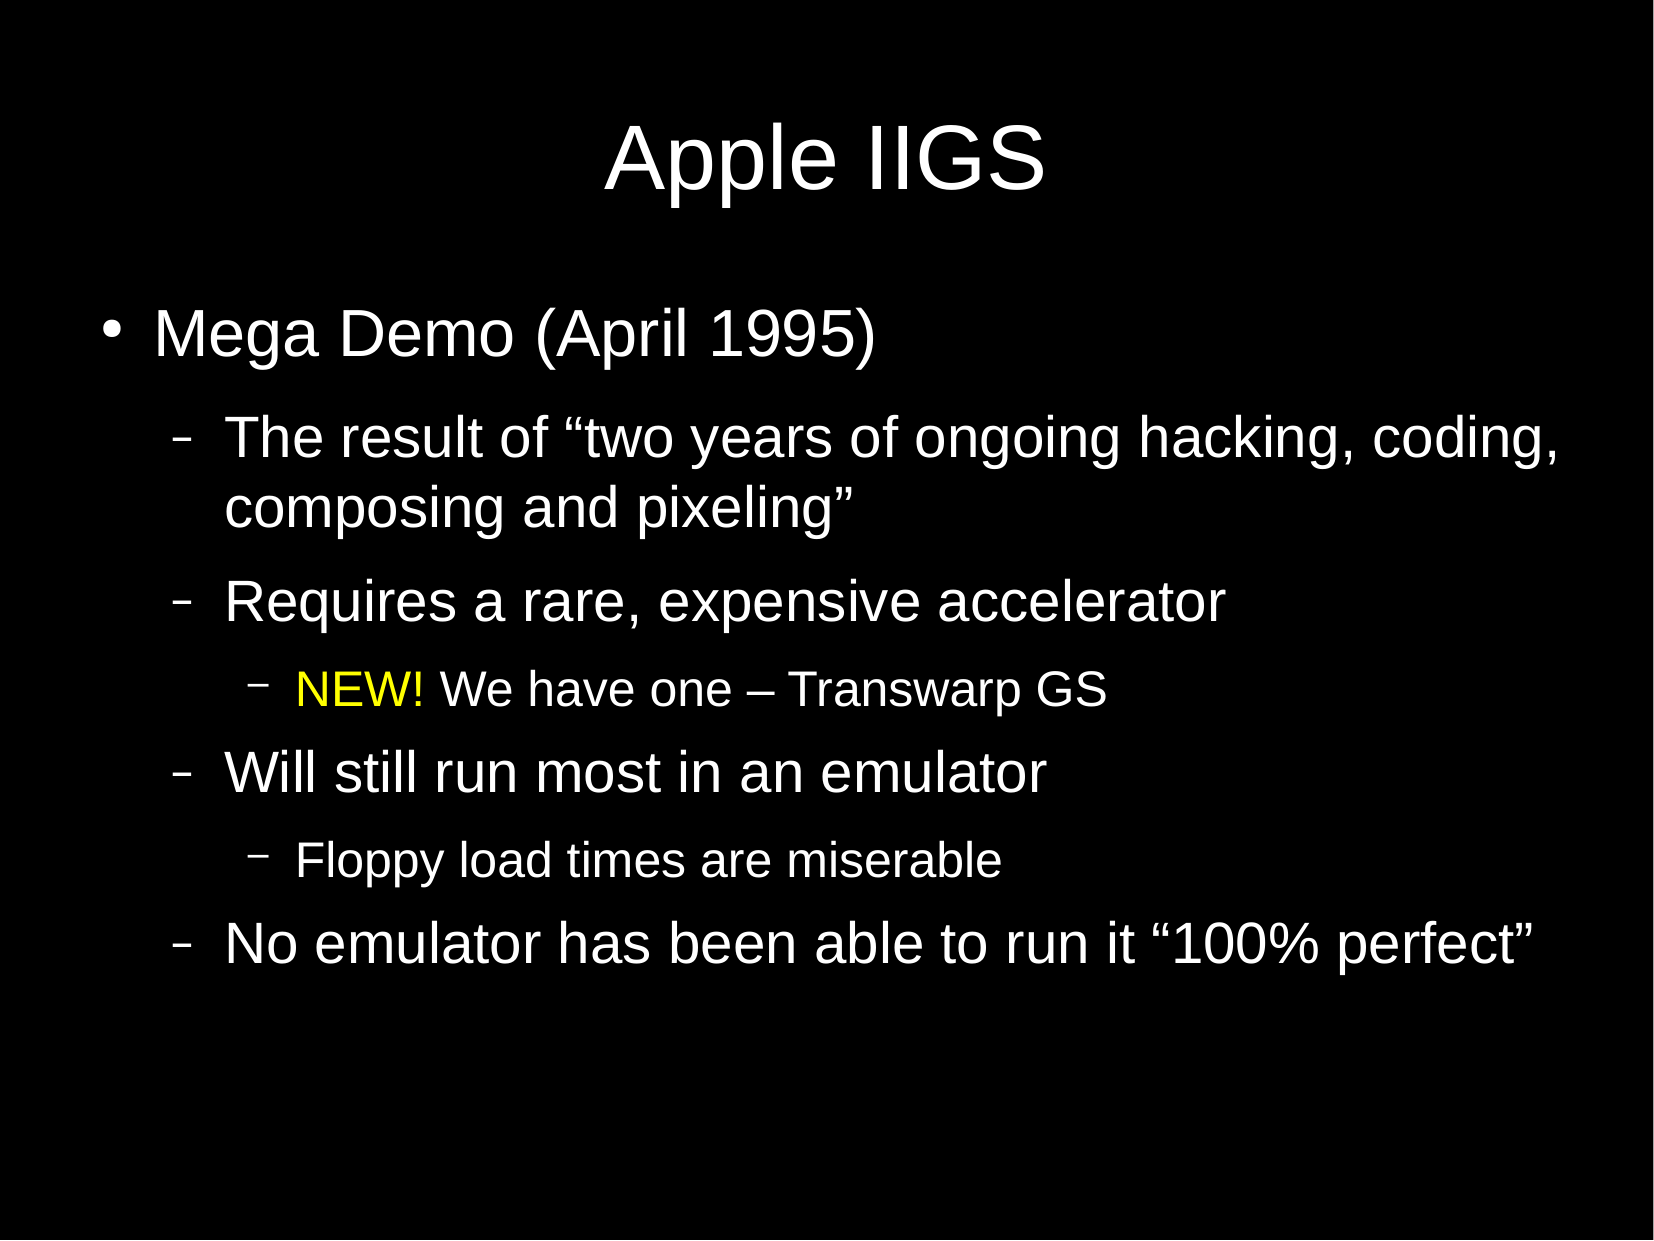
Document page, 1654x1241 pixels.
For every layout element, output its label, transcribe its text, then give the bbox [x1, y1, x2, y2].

list Mega Demo (April 1995)‏ The result of “two years of ongoing hacking, coding, composing and pixeling” Requires a rare, expensive accelerator NEW! We have one – Transwarp GS Will still run most in an emulator Floppy load times are miserable No emulator has been able to run it “100% perfect” [82, 290, 1571, 1109]
title Apple IIGS [82, 49, 1571, 257]
